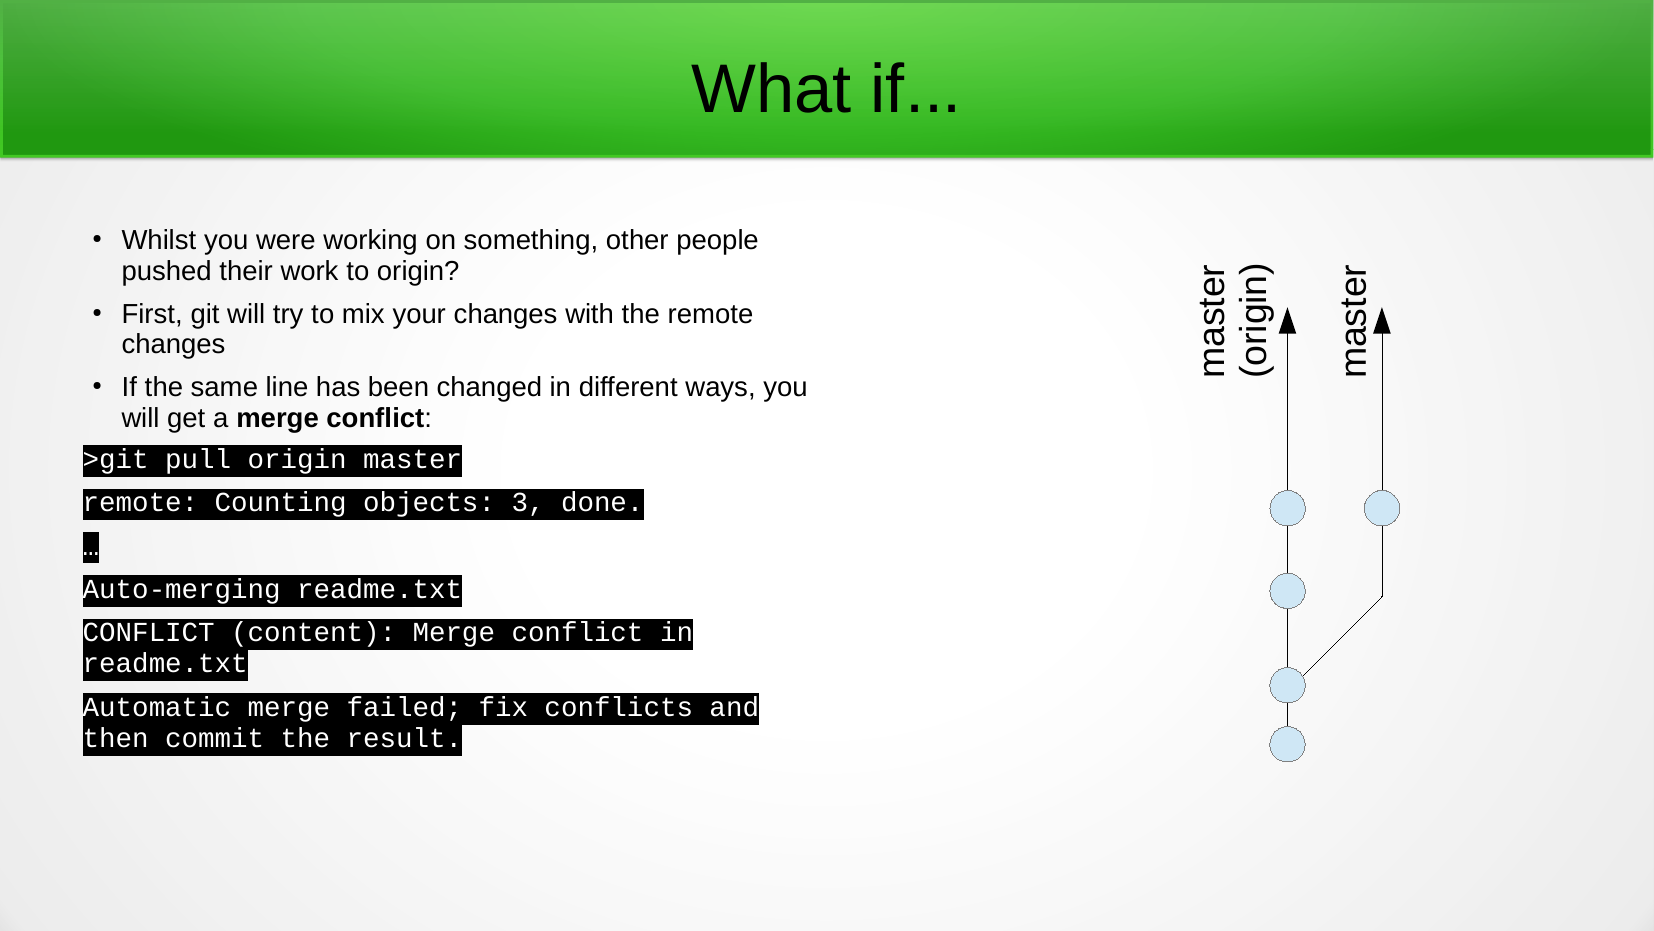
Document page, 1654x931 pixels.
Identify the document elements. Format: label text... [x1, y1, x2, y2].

text_box [1364, 490, 1400, 526]
text_box master (origin) [1182, 204, 1282, 394]
title What if... [82, 35, 1571, 142]
text_box [1269, 667, 1306, 703]
list Whilst you were working on something, other people pushed their work to origin? First, git will try to mix your changes with the remote changes If the same line has been changed in different ways, you will get a merge conflict: >git pull origin master remote: Counting objects: 3, done. … Auto-merging readme.txt CONFLICT (content): Merge conflict in readme.txt Automatic merge failed; fix conflicts and then commit the result. [82, 224, 809, 764]
text_box [1269, 573, 1306, 609]
text_box master [1324, 204, 1382, 394]
text_box [1269, 726, 1306, 762]
text_box [1269, 490, 1306, 526]
